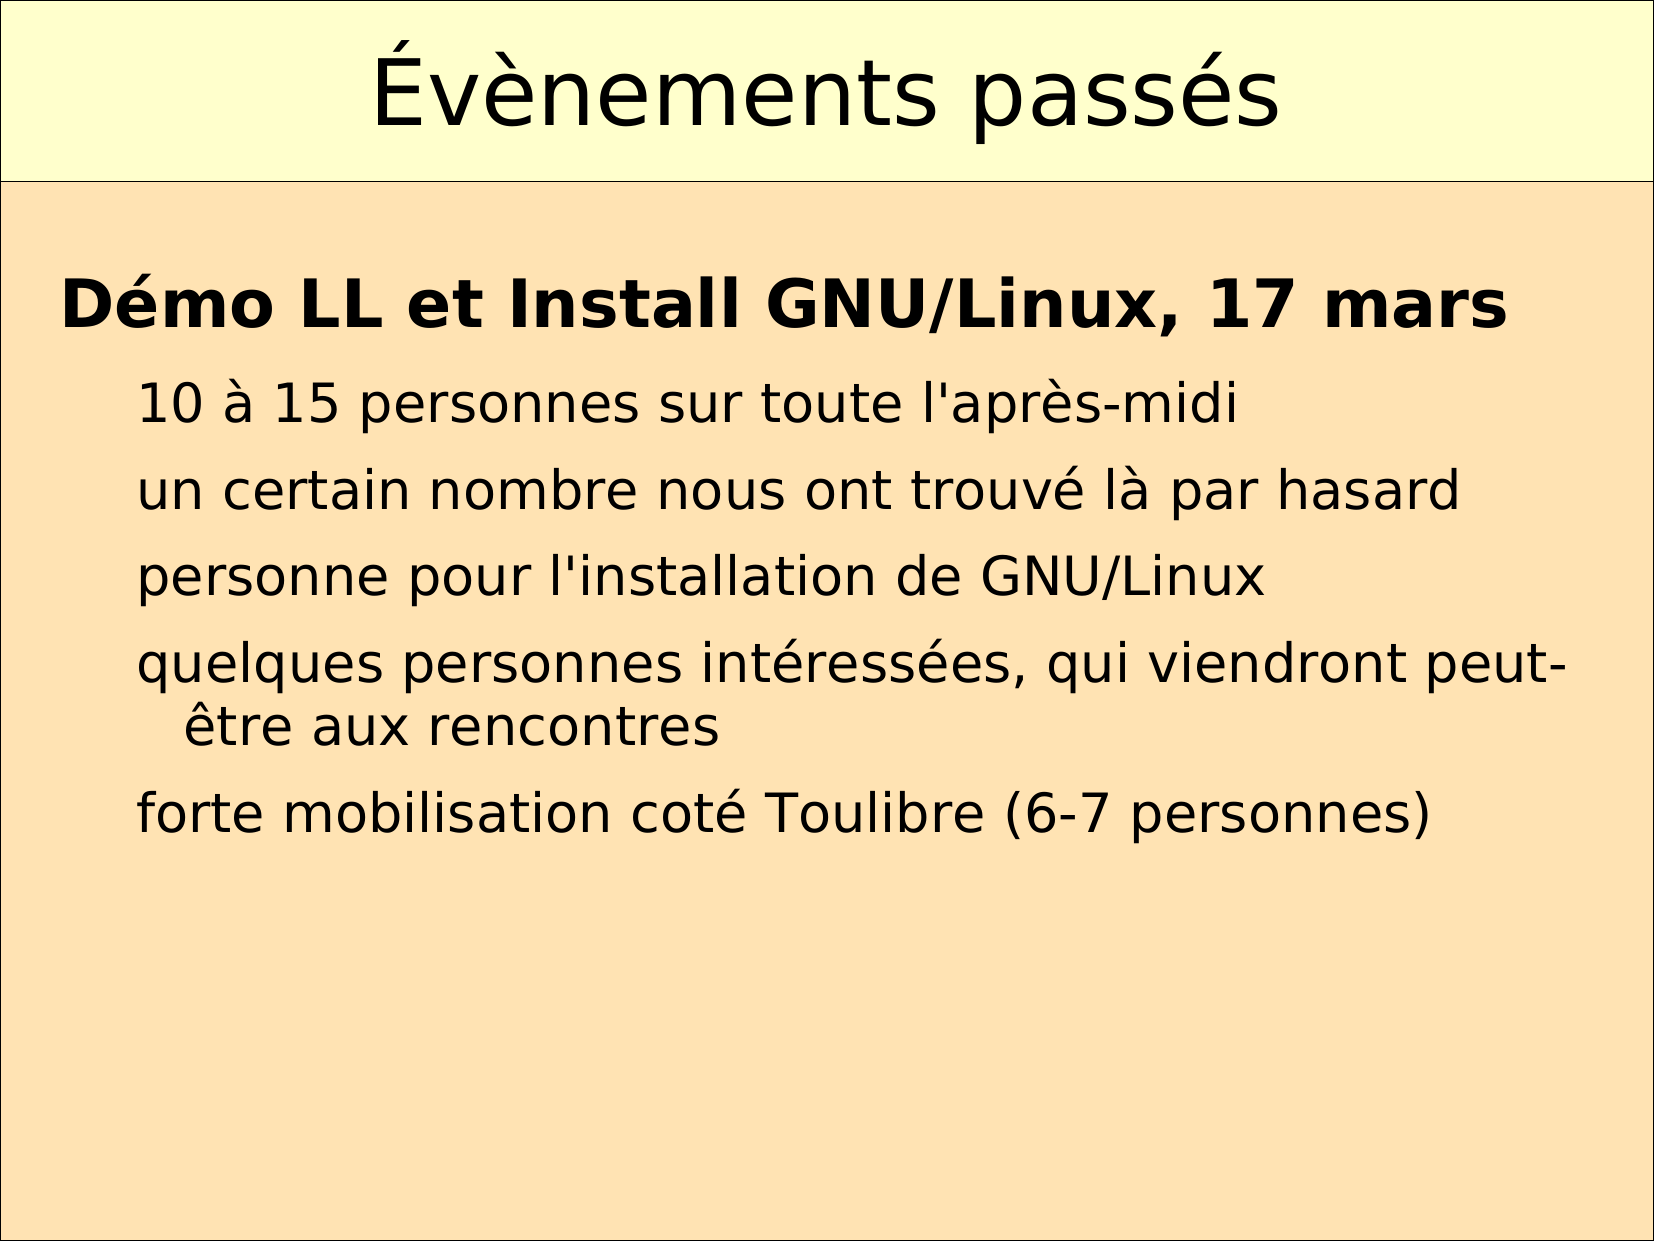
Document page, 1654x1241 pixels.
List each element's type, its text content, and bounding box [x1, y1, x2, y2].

title Évènements passés [0, 33, 1654, 154]
list Démo LL et Install GNU/Linux, 17 mars 10 à 15 personnes sur toute l'après-midi un certain nombre nous ont trouvé là par hasard personne pour l'installation de GNU/Linux quelques personnes intéressées, qui viendront peut-être aux rencontres forte mobilisation coté Toulibre (6-7 personnes) [41, 265, 1594, 1099]
